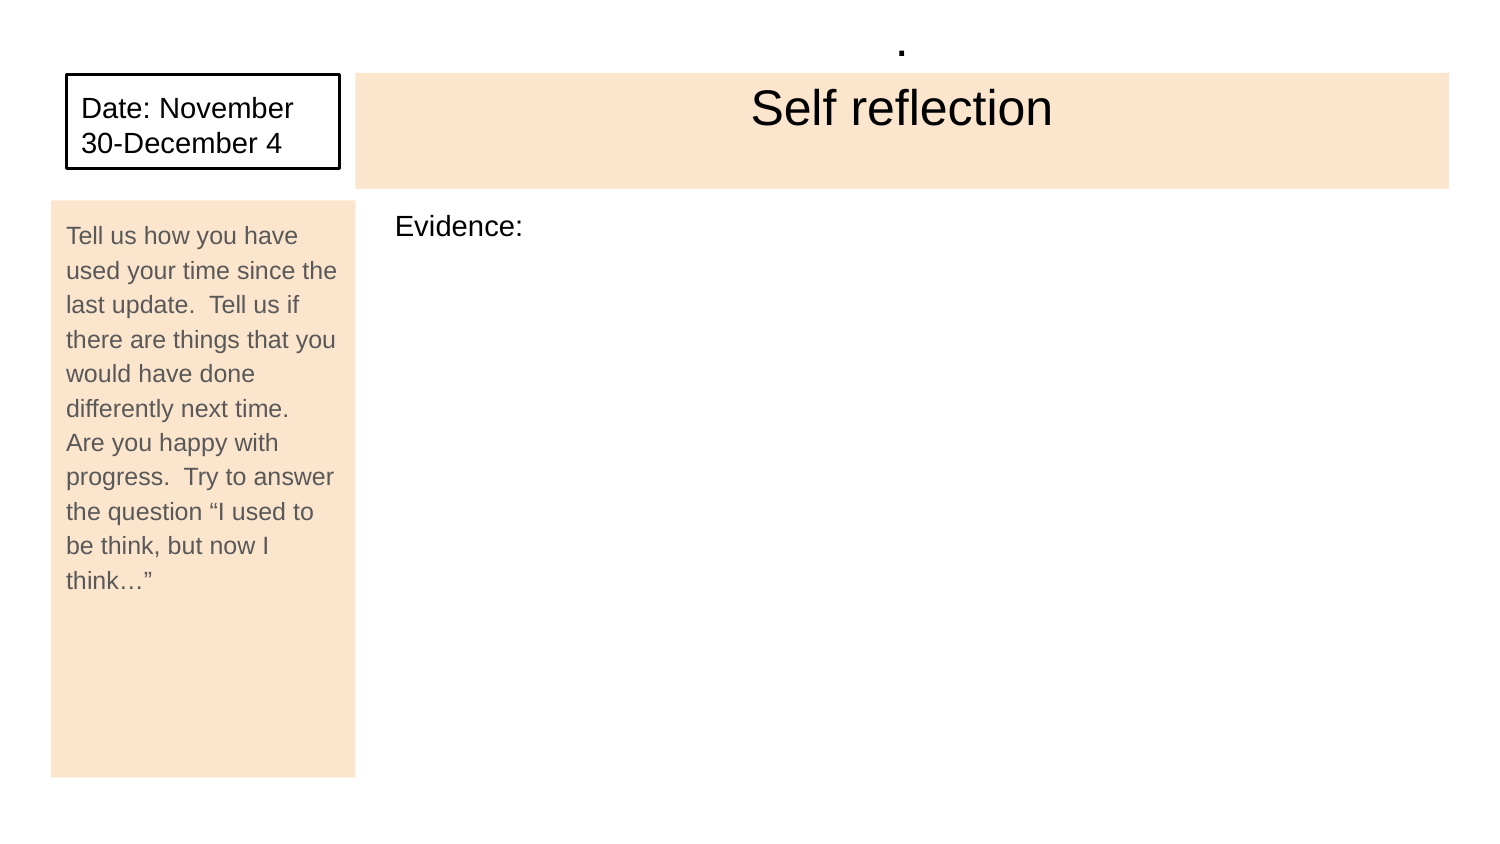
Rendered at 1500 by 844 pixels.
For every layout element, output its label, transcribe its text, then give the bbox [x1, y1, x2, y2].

text_box Date: November 30-December 4 [66, 74, 340, 169]
title . Self reflection [355, 72, 1449, 189]
list Tell us how you have used your time since the last update. Tell us if there are things that you would have done differently next time. Are you happy with progress. Try to answer the question “I used to be think, but now I think…” [51, 200, 356, 778]
text_box Evidence: [379, 191, 1449, 781]
